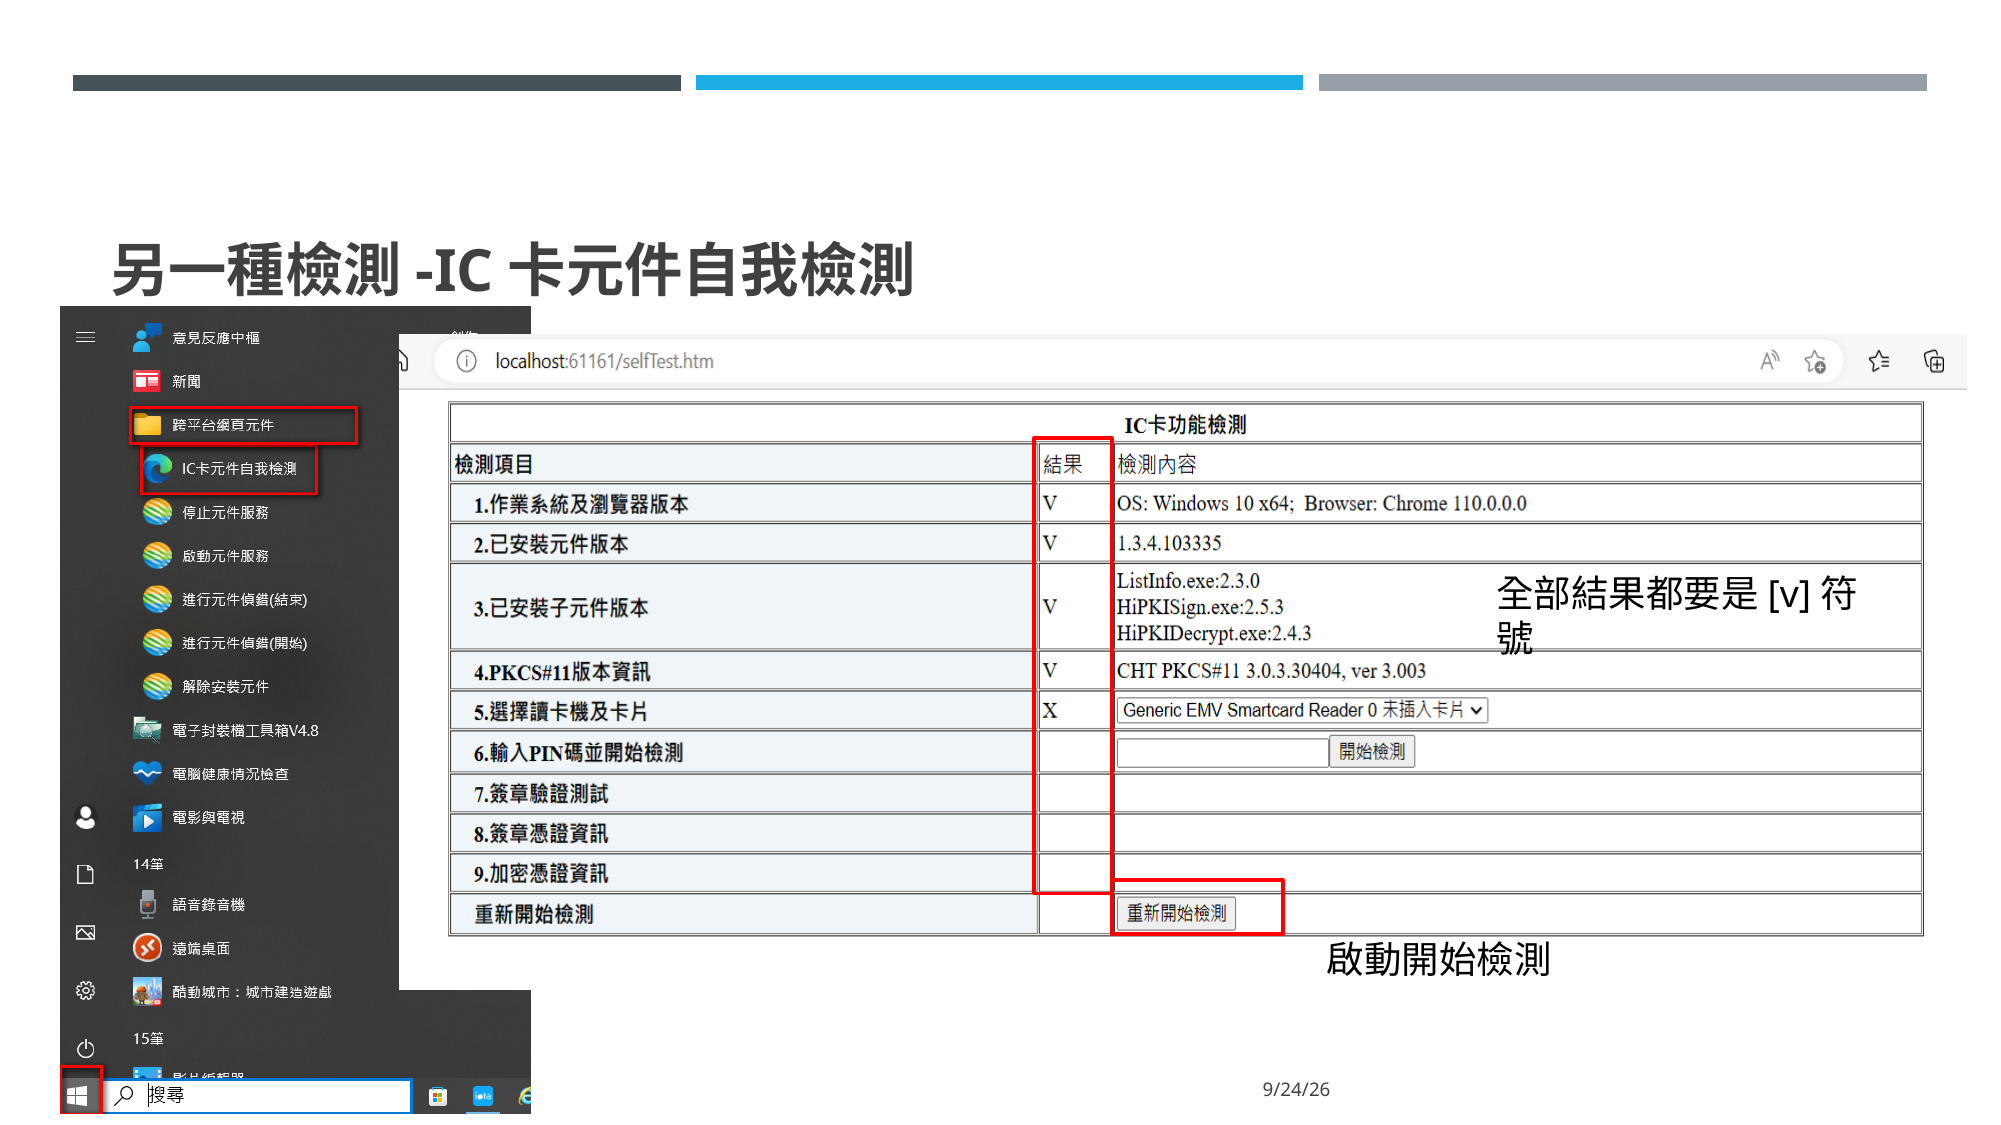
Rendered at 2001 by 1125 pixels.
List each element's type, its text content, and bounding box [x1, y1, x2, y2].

text_box 啟動開始檢測 [1311, 928, 1606, 990]
text_box 全部結果都要是[v]符號 [1481, 562, 1876, 669]
picture [60, 306, 1967, 1114]
title 另一種檢測-ic卡元件自我檢測 [95, 115, 1905, 311]
text_box 3/13/23 [1247, 1060, 1715, 1120]
